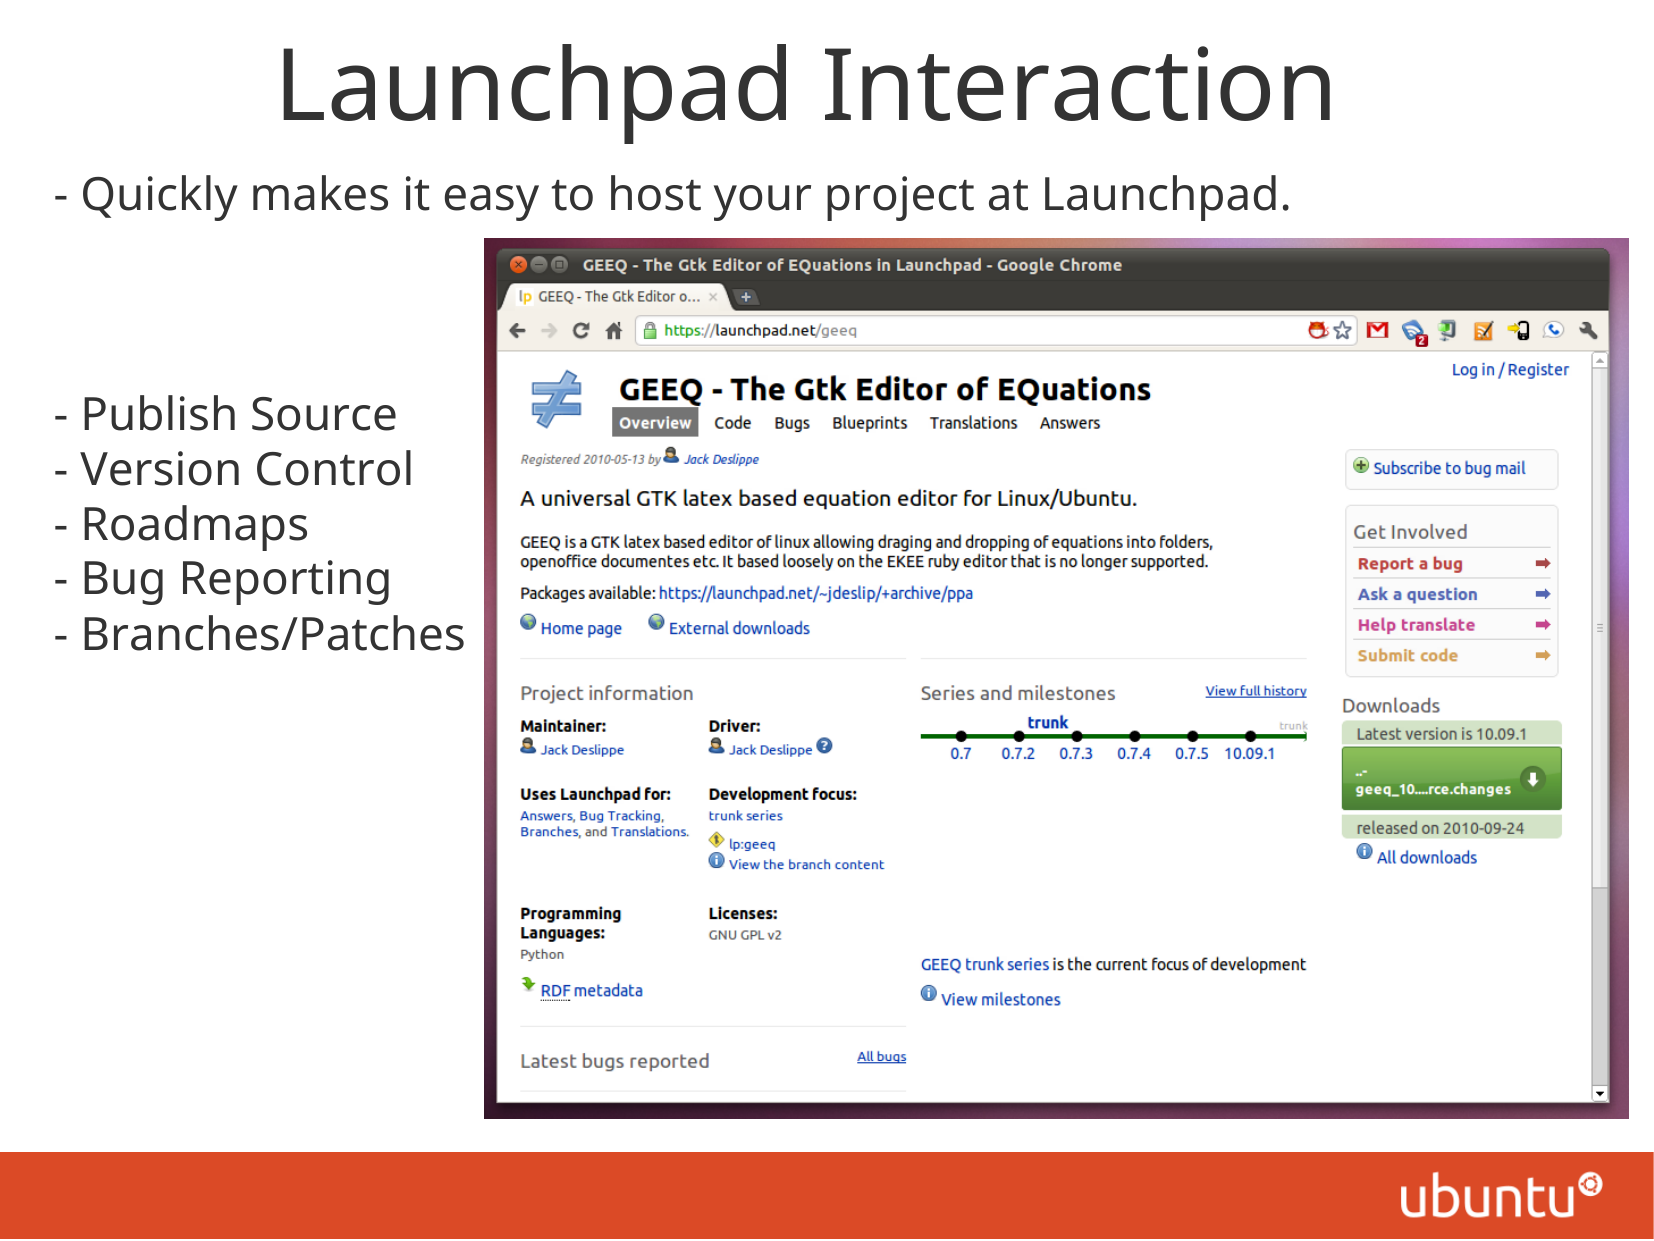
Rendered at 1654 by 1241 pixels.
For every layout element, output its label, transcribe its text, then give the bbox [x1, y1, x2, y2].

picture [484, 238, 1629, 1119]
picture [0, 1152, 1654, 1239]
list - Quickly makes it easy to host your project at Launchpad. - Publish Source - Version Control - Roadmaps - Bug Reporting - Branches/Patches [45, 156, 1557, 976]
title Launchpad Interaction [37, 11, 1577, 166]
